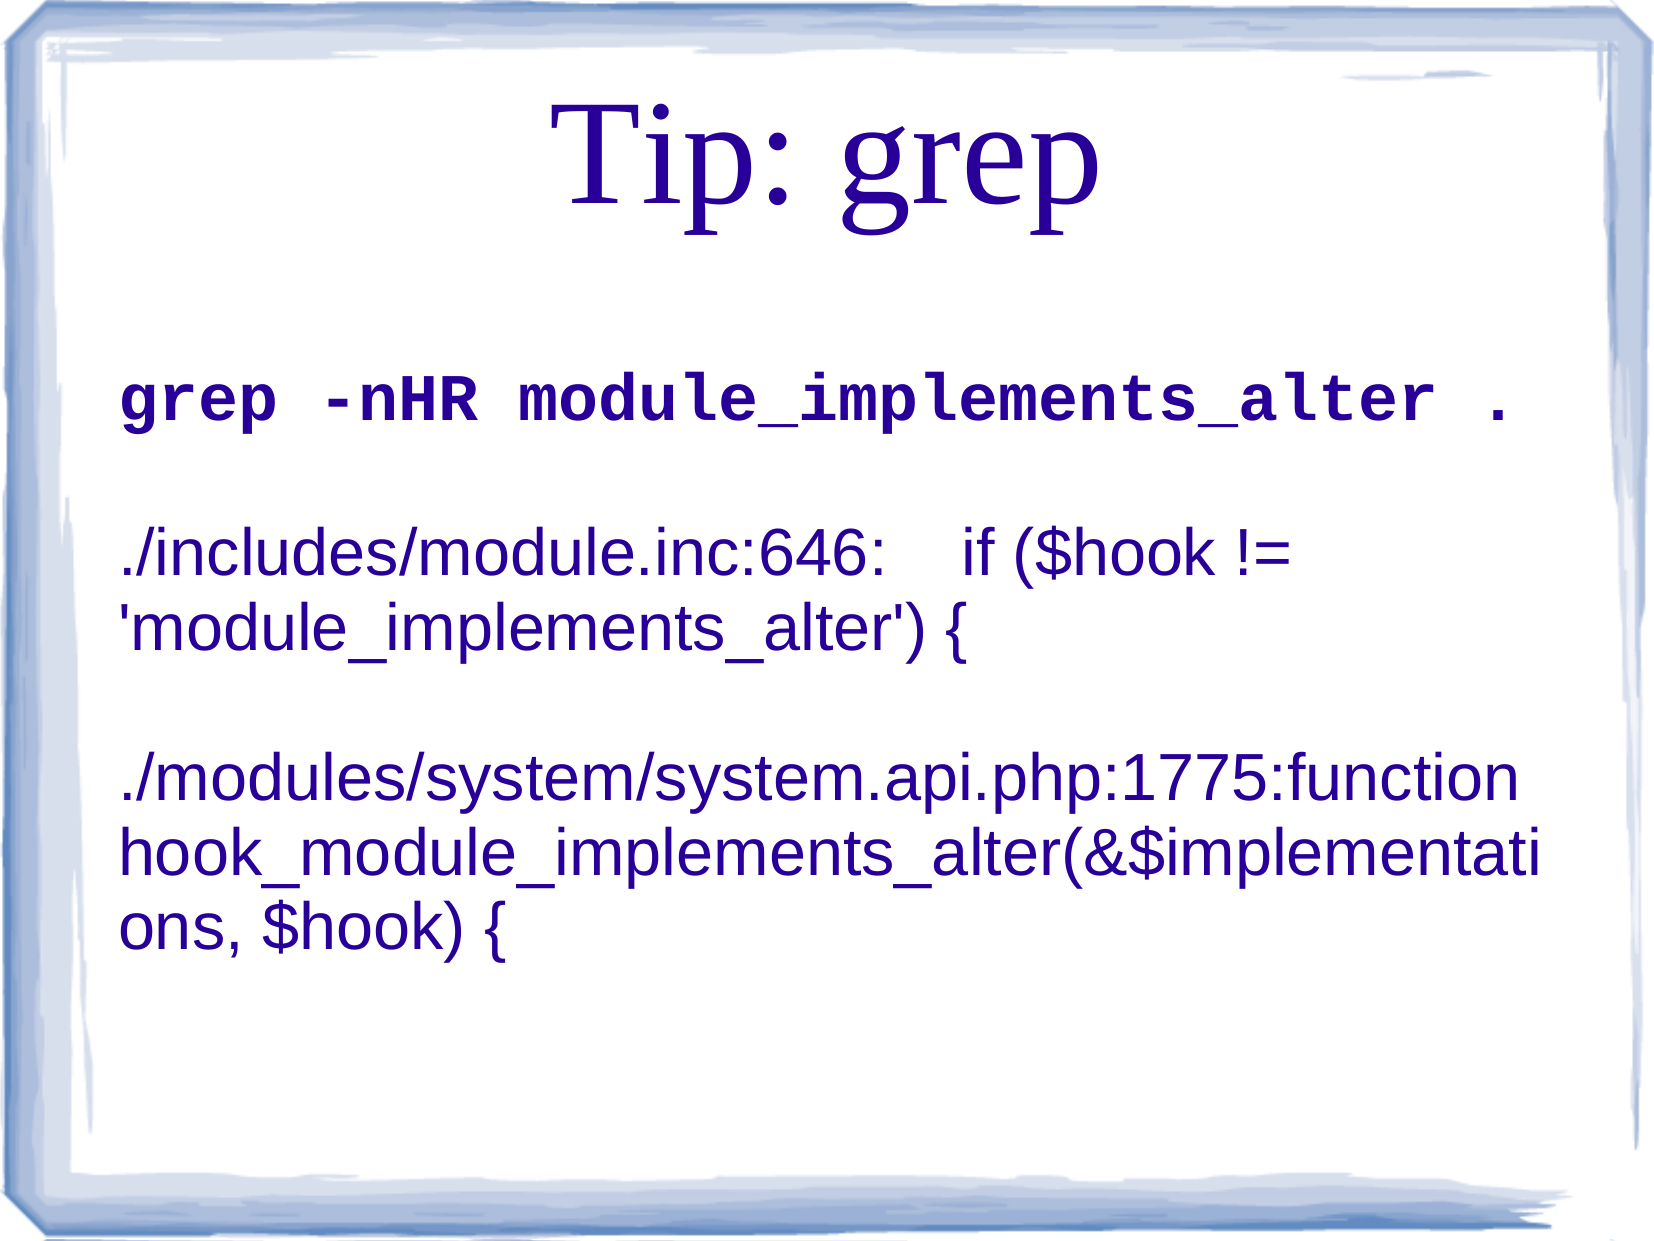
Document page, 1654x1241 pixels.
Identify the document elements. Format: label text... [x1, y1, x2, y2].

picture [0, 0, 1654, 1241]
title Tip: grep [82, 56, 1571, 250]
subtitle grep -nHR module_implements_alter . ./includes/module.inc:646: if ($hook != 'module_implements_alter') { ./modules/system/system.api.php:1775:function hook_module_implements_alter(&$implementations, $hook) { [118, 332, 1571, 997]
